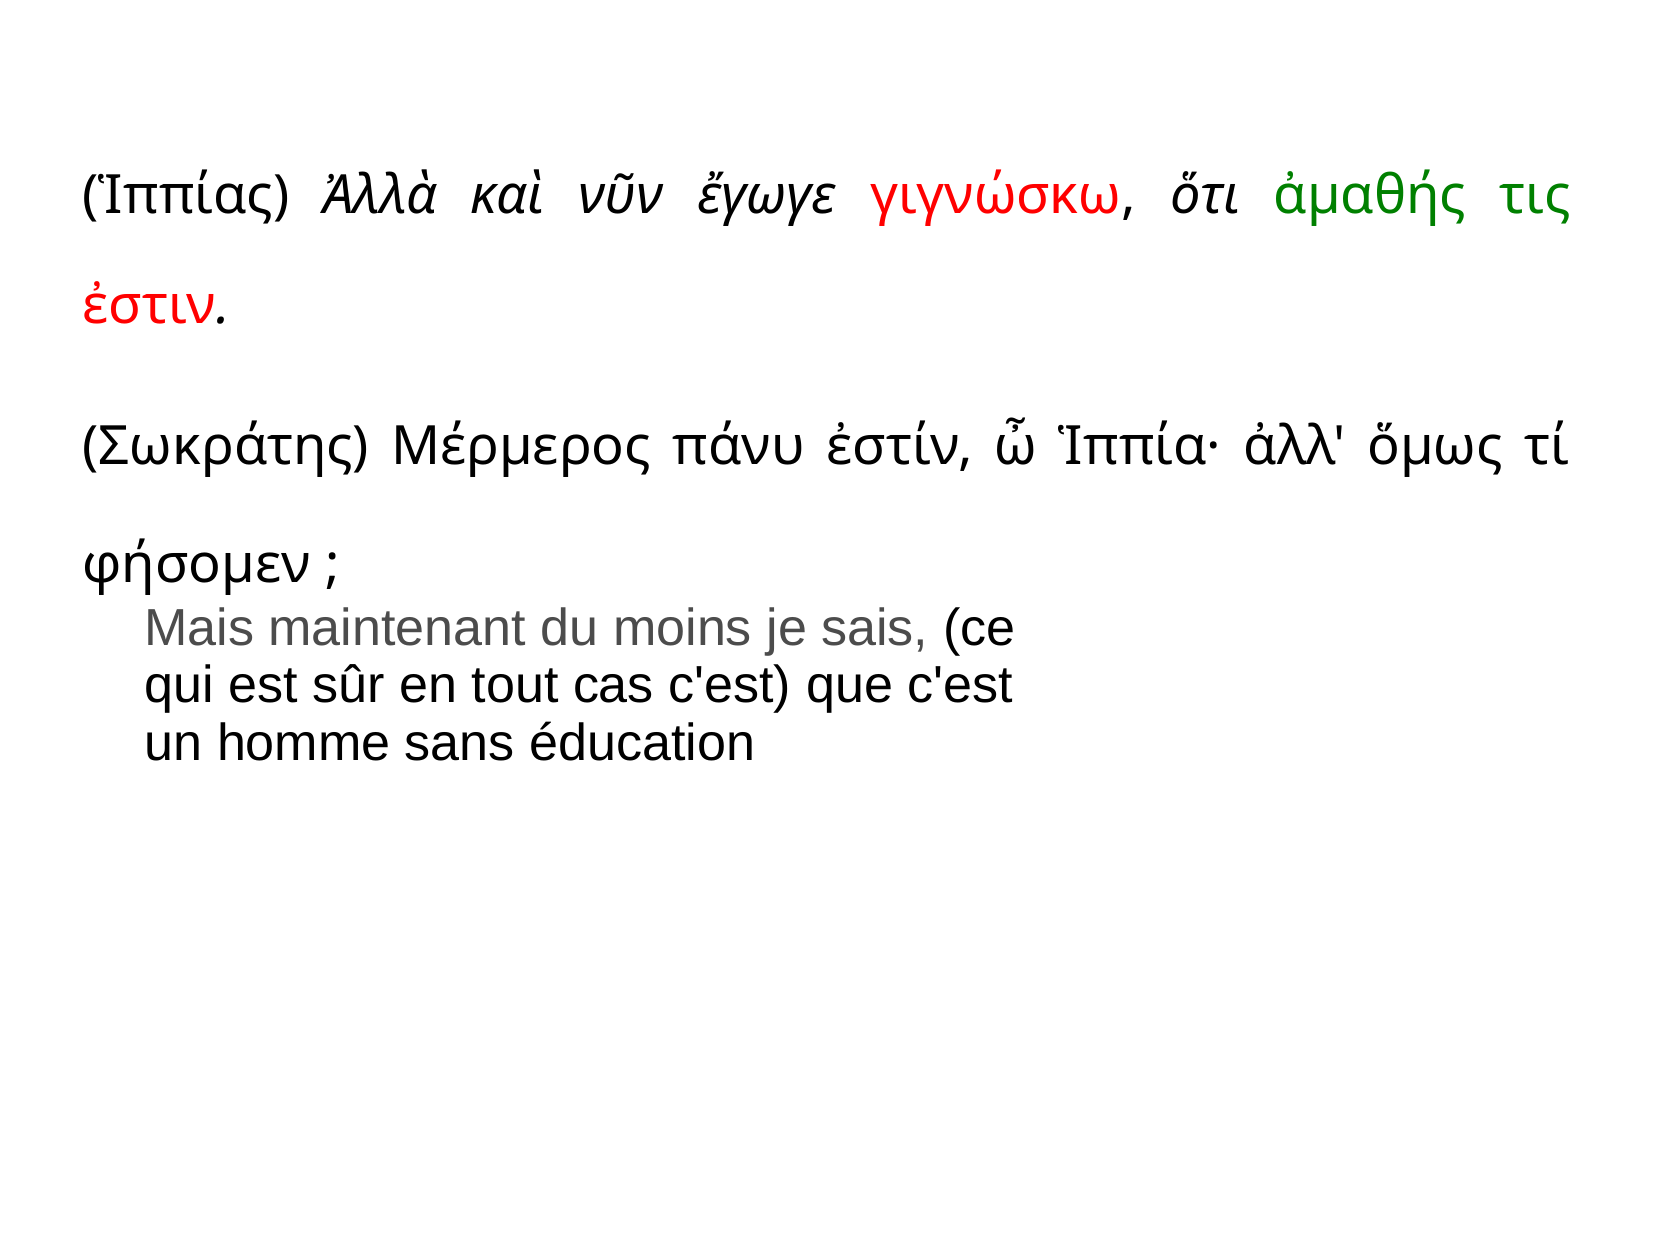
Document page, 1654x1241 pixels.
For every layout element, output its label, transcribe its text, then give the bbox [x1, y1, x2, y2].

list (Ἱππίας) Ἀλλὰ καὶ νῦν ἔγωγε γιγνώσκω, ὅτι ἀμαθής τις ἐστιν. (Σωκράτης) Μέρμερος πάνυ ἐστίν, ὦ Ἱππία· ἀλλ' ὅμως τί φήσομεν ; [82, 118, 1571, 1109]
text_box Mais maintenant du moins je sais, (ce qui est sûr en tout cas c'est) que c'est un homme sans éducation [129, 590, 1052, 1052]
